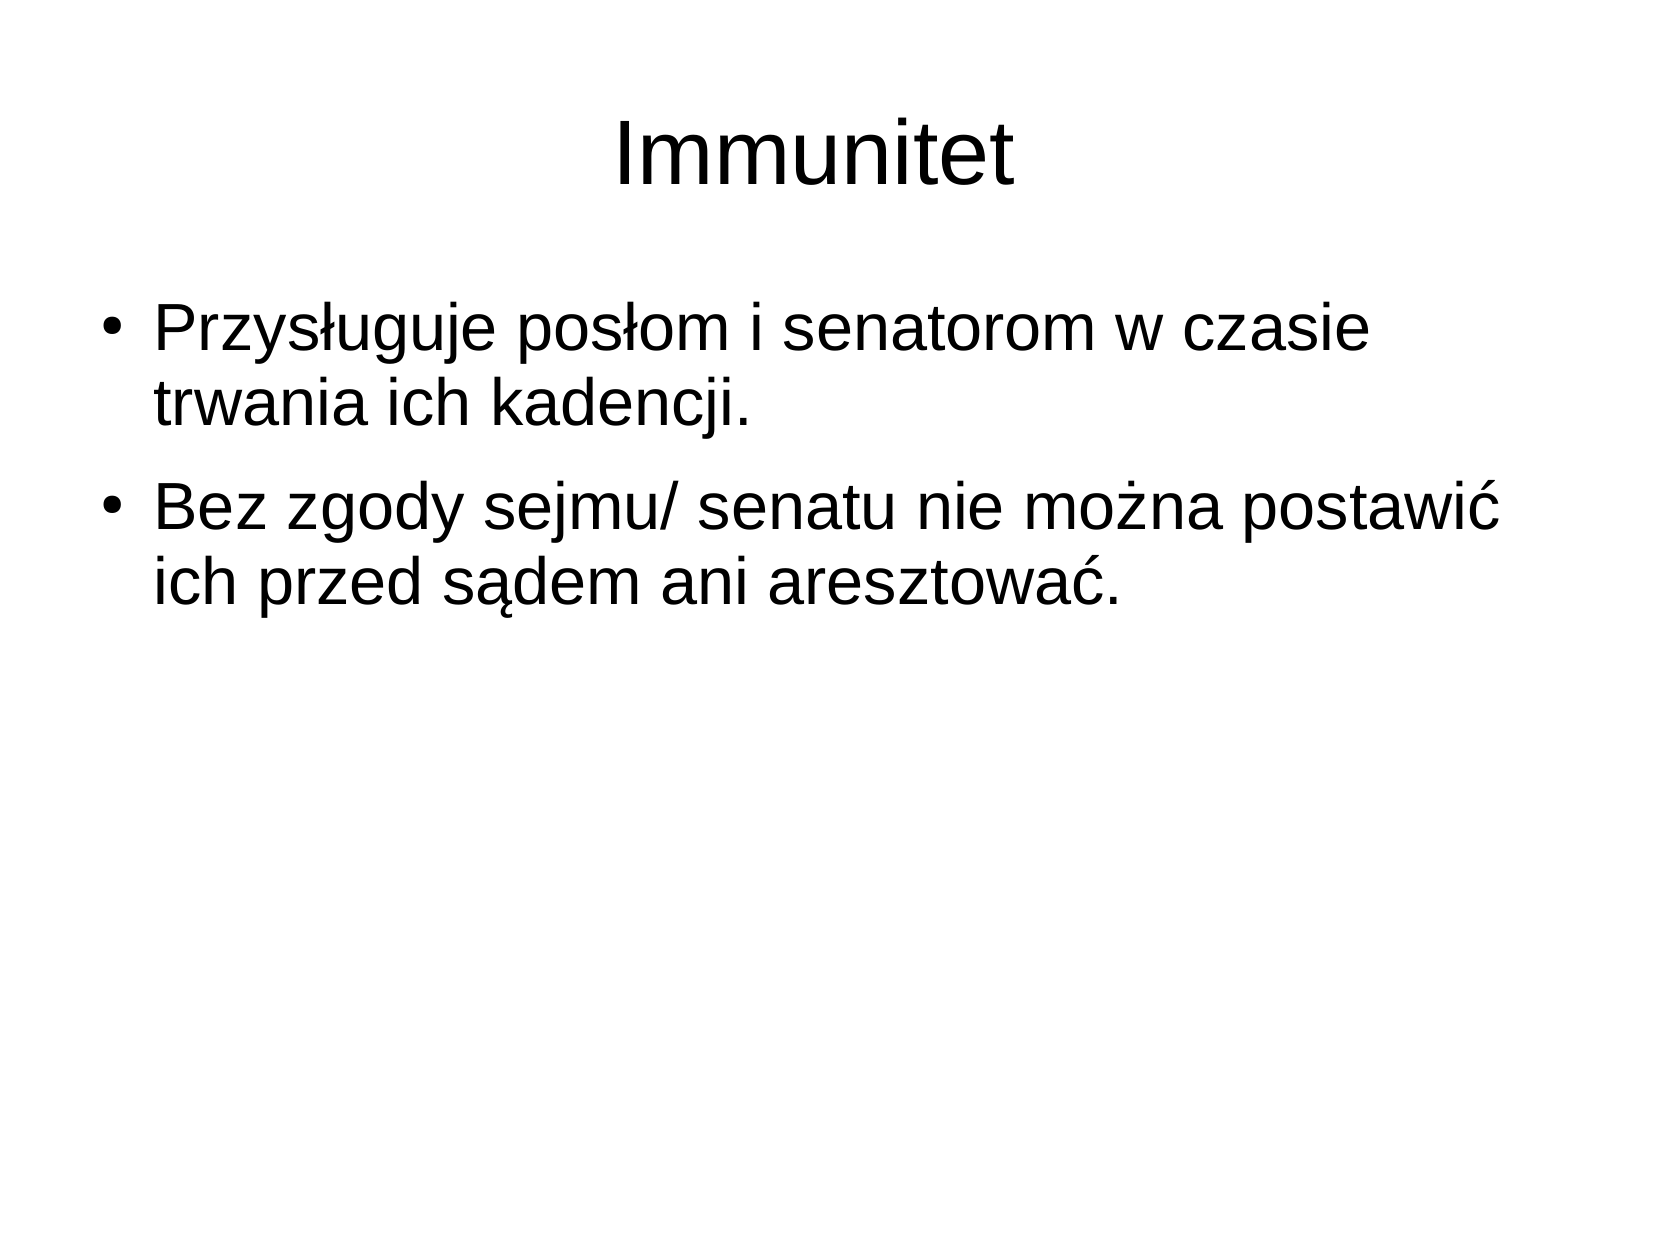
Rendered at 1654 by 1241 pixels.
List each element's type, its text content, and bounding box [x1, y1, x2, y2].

list Przysługuje posłom i senatorom w czasie trwania ich kadencji. Bez zgody sejmu/ senatu nie można postawić ich przed sądem ani aresztować. [82, 290, 1571, 1109]
title Immunitet [82, 49, 1571, 257]
